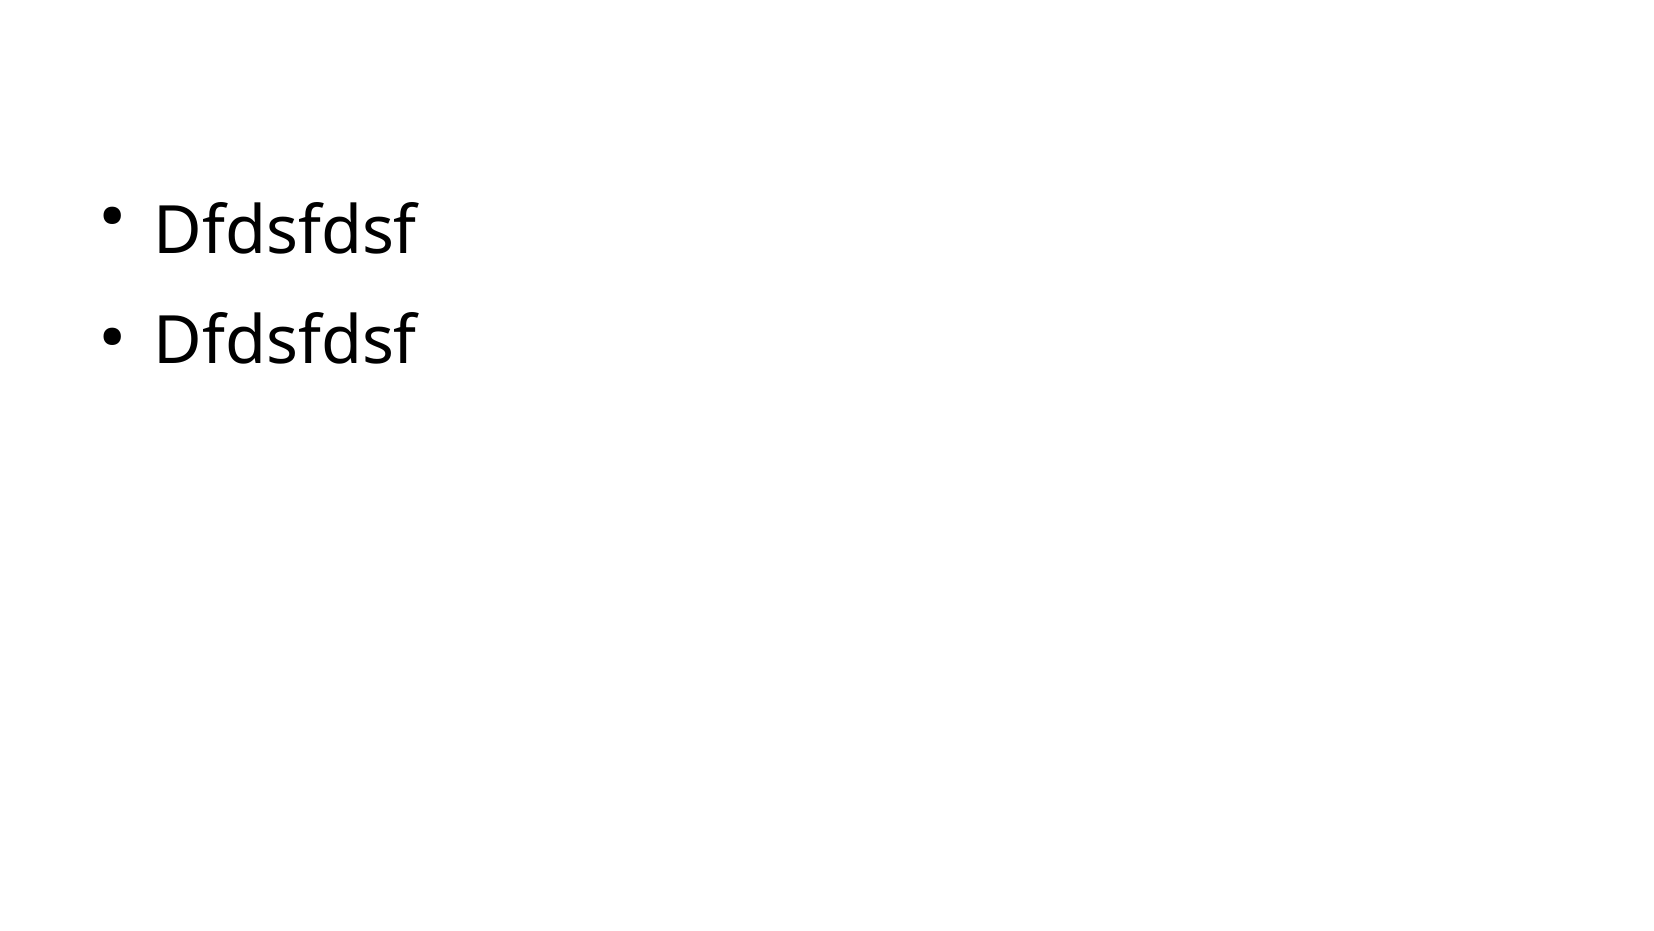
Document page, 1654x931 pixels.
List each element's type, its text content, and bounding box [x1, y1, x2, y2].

list Dfdsfdsf Dfdsfdsf [82, 217, 1571, 758]
